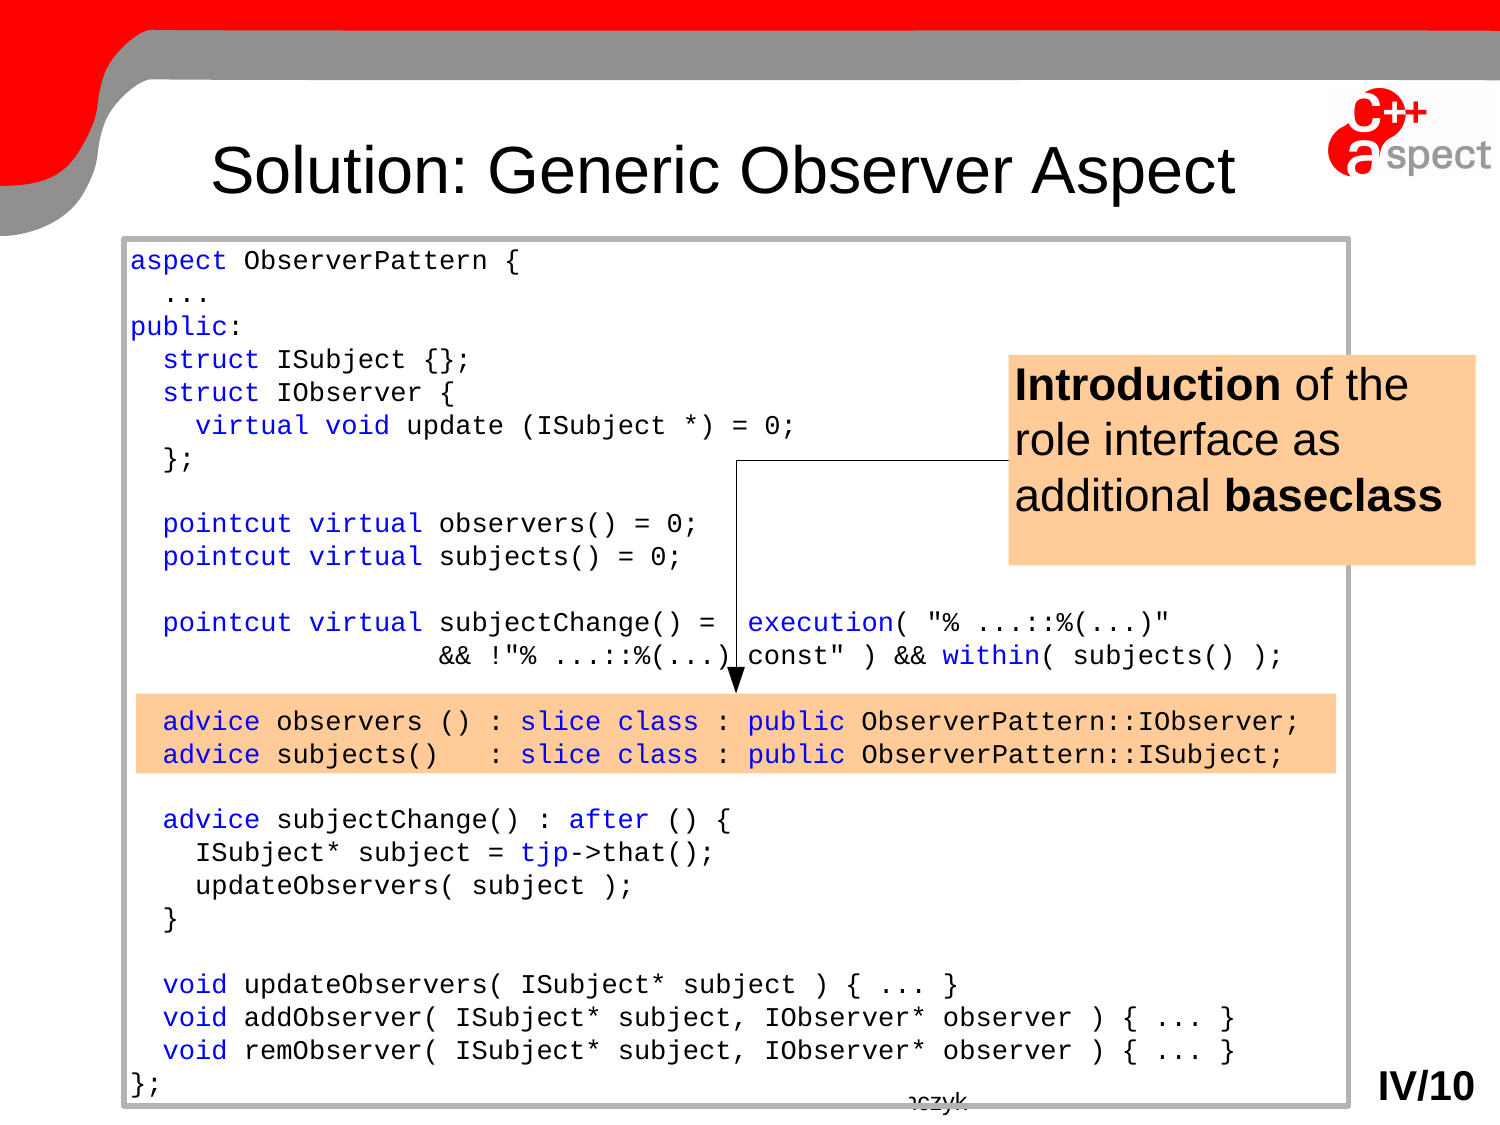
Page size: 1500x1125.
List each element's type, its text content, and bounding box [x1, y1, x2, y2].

title Solution: Generic Observer Aspect [87, 63, 1360, 271]
text_box aspect ObserverPattern { ... public: struct ISubject {}; struct IObserver { virtual void update (ISubject *) = 0; }; pointcut virtual observers() = 0; pointcut virtual subjects() = 0; pointcut virtual subjectChange() = execution( "% ...::%(...)" && !"% ...::%(...) const" ) && within( subjects() ); advice observers () : slice class : public ObserverPattern::IObserver; advice subjects() : slice class : public ObserverPattern::ISubject; advice subjectChange() : after () { ISubject* subject = tjp->that(); updateObservers( subject ); } void updateObservers( ISubject* subject ) { ... } void addObserver( ISubject* subject, IObserver* observer ) { ... } void remObserver( ISubject* subject, IObserver* observer ) { ... } }; [124, 238, 1349, 1104]
text_box [0, 1036, 909, 1125]
text_box Introduction of the role interface as additional baseclass into subjects / observers [1008, 354, 1476, 566]
